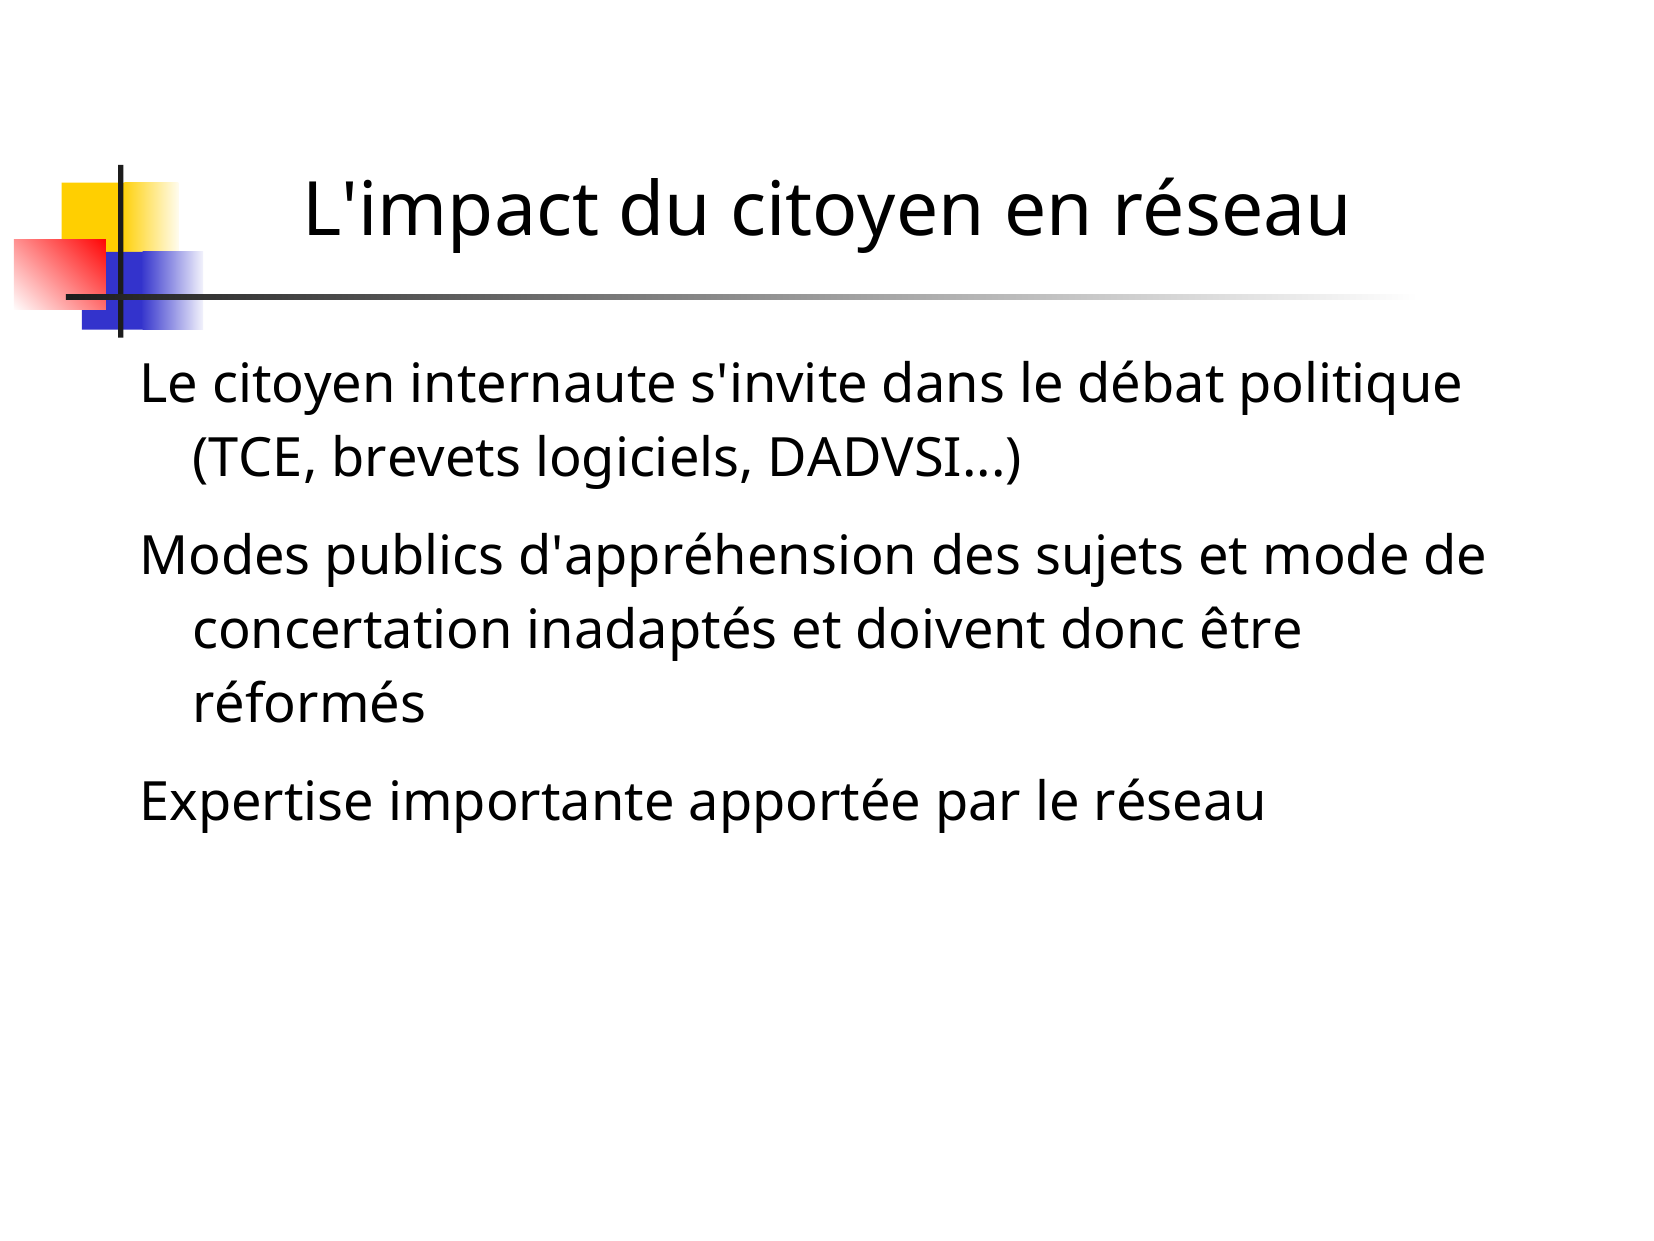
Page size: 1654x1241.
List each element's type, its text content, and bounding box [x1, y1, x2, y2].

list Le citoyen internaute s'invite dans le débat politique (TCE, brevets logiciels, DADVSI...) Modes publics d'appréhension des sujets et mode de concertation inadaptés et doivent donc être réformés Expertise importante apportée par le réseau [121, 344, 1534, 1112]
title L'impact du citoyen en réseau [121, 110, 1534, 303]
